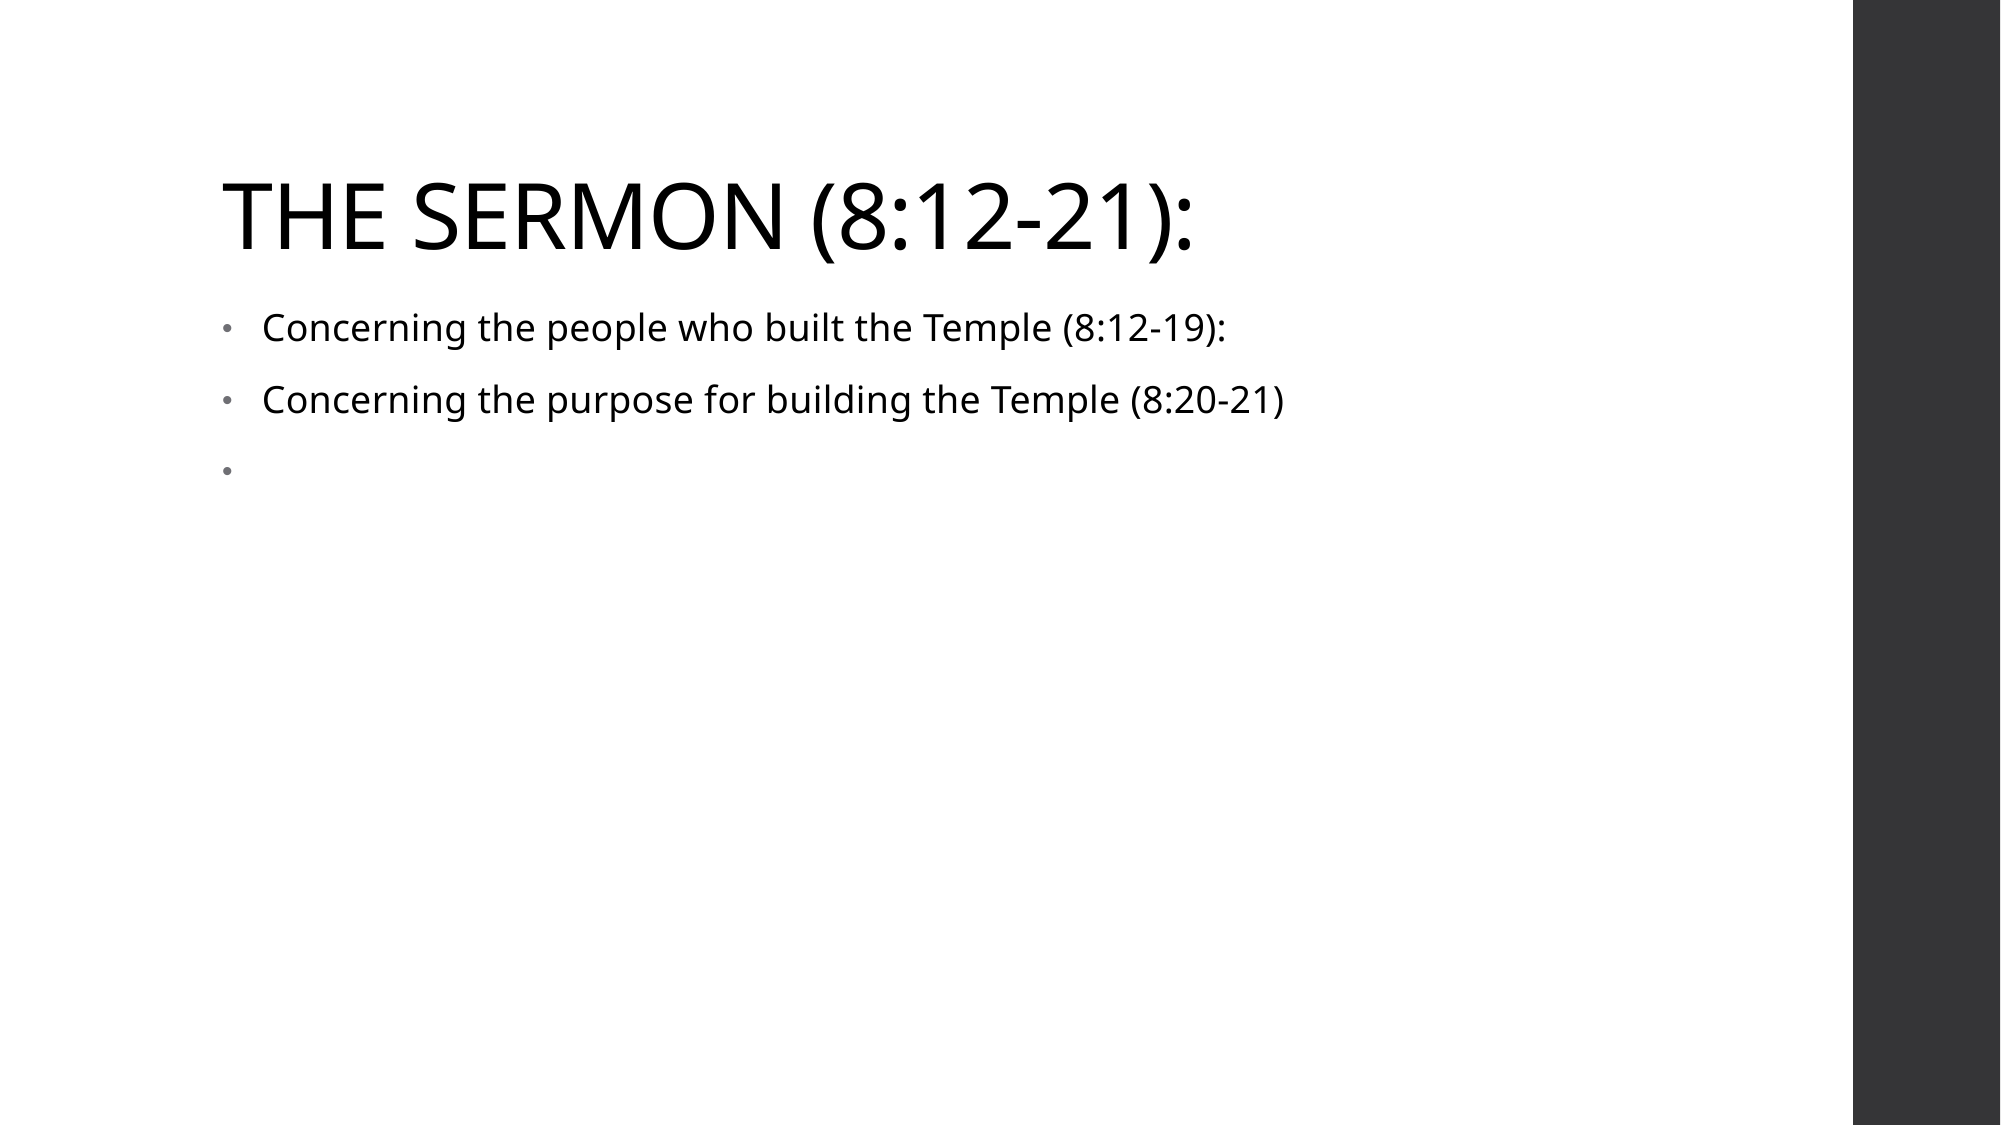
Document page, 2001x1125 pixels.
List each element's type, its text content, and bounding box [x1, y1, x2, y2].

list Concerning the people who built the Temple (8:12-19): Concerning the purpose for building the Temple (8:20-21) [206, 299, 1617, 1014]
title THE SERMON (8:12-21): [206, 60, 1797, 278]
